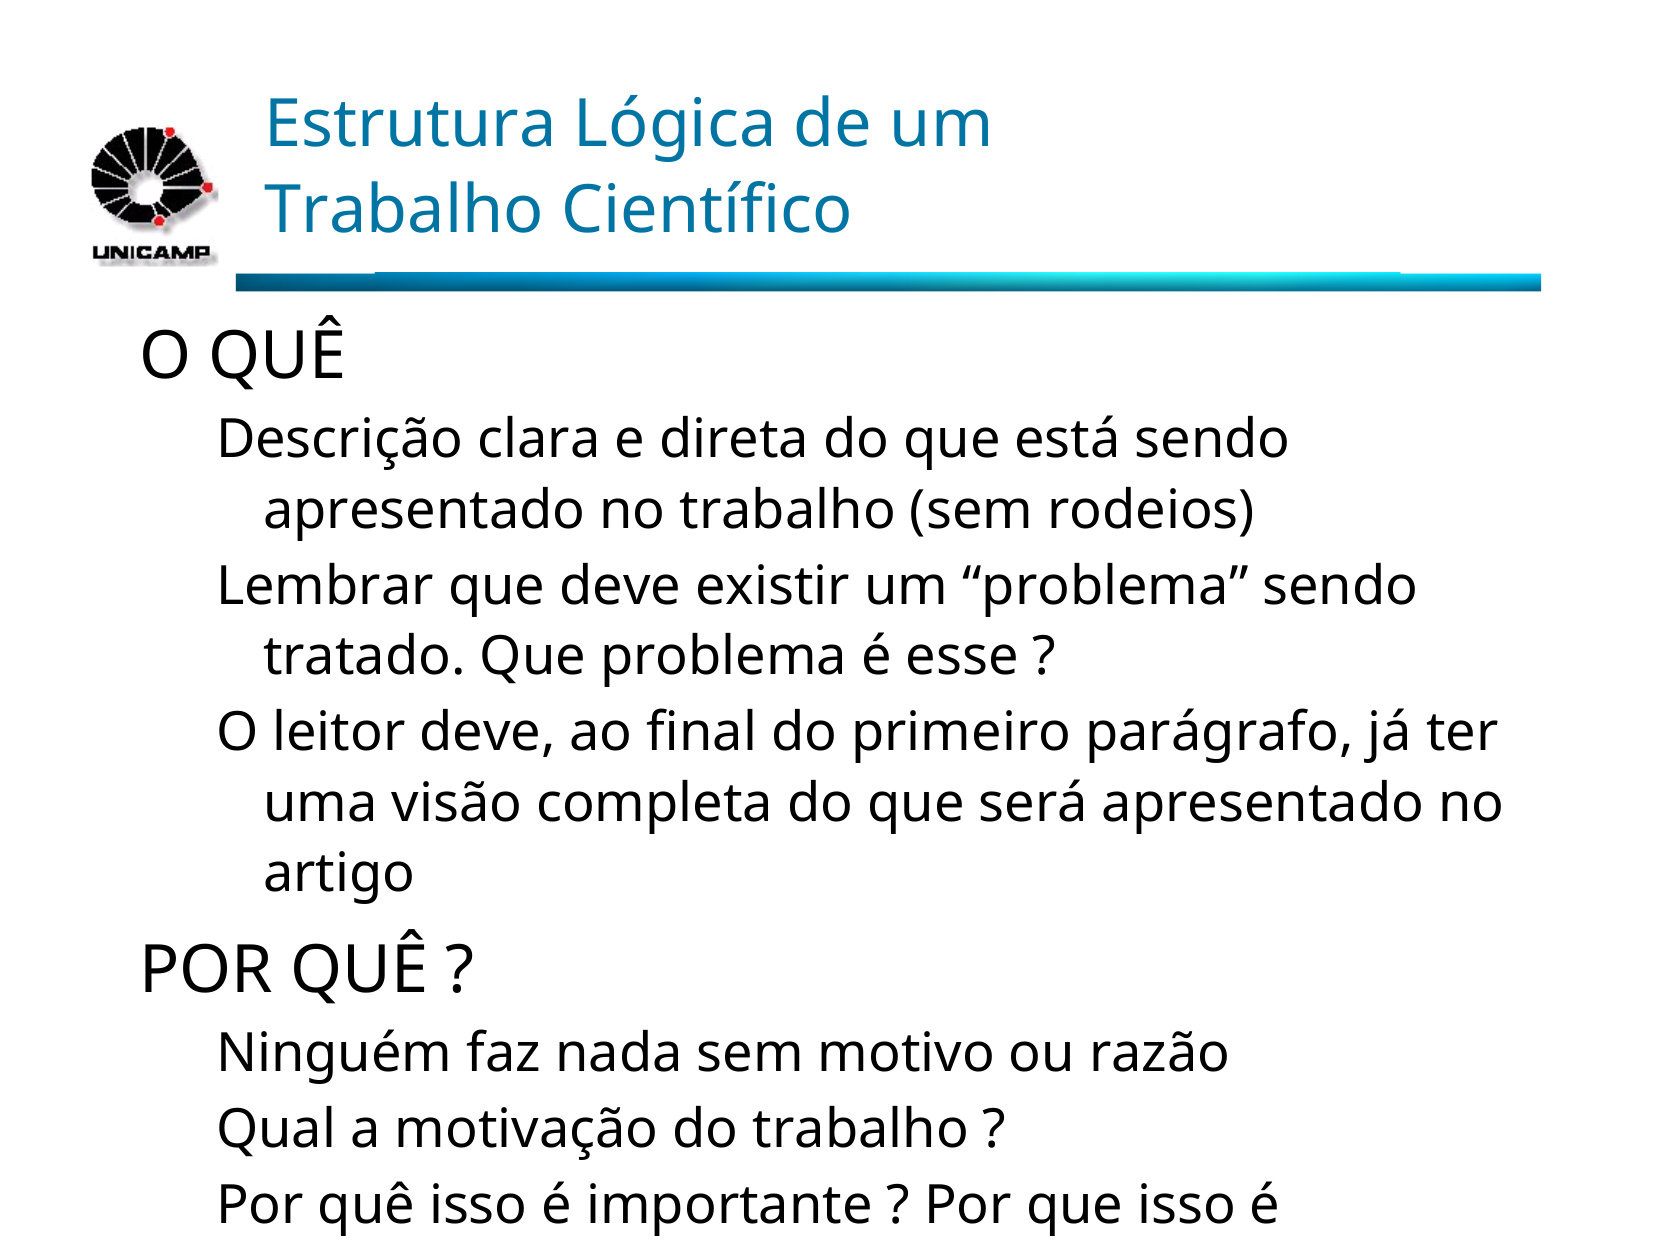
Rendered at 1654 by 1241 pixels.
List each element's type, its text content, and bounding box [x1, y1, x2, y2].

title Estrutura Lógica de um Trabalho Científico [264, 42, 1534, 250]
picture [125, 272, 1654, 295]
list O QUÊ Descrição clara e direta do que está sendo apresentado no trabalho (sem rodeios) Lembrar que deve existir um “problema” sendo tratado. Que problema é esse ? O leitor deve, ao final do primeiro parágrafo, já ter uma visão completa do que será apresentado no artigo POR QUÊ ? Ninguém faz nada sem motivo ou razão Qual a motivação do trabalho ? Por quê isso é importante ? Por que isso é relevante ? [121, 309, 1534, 1205]
